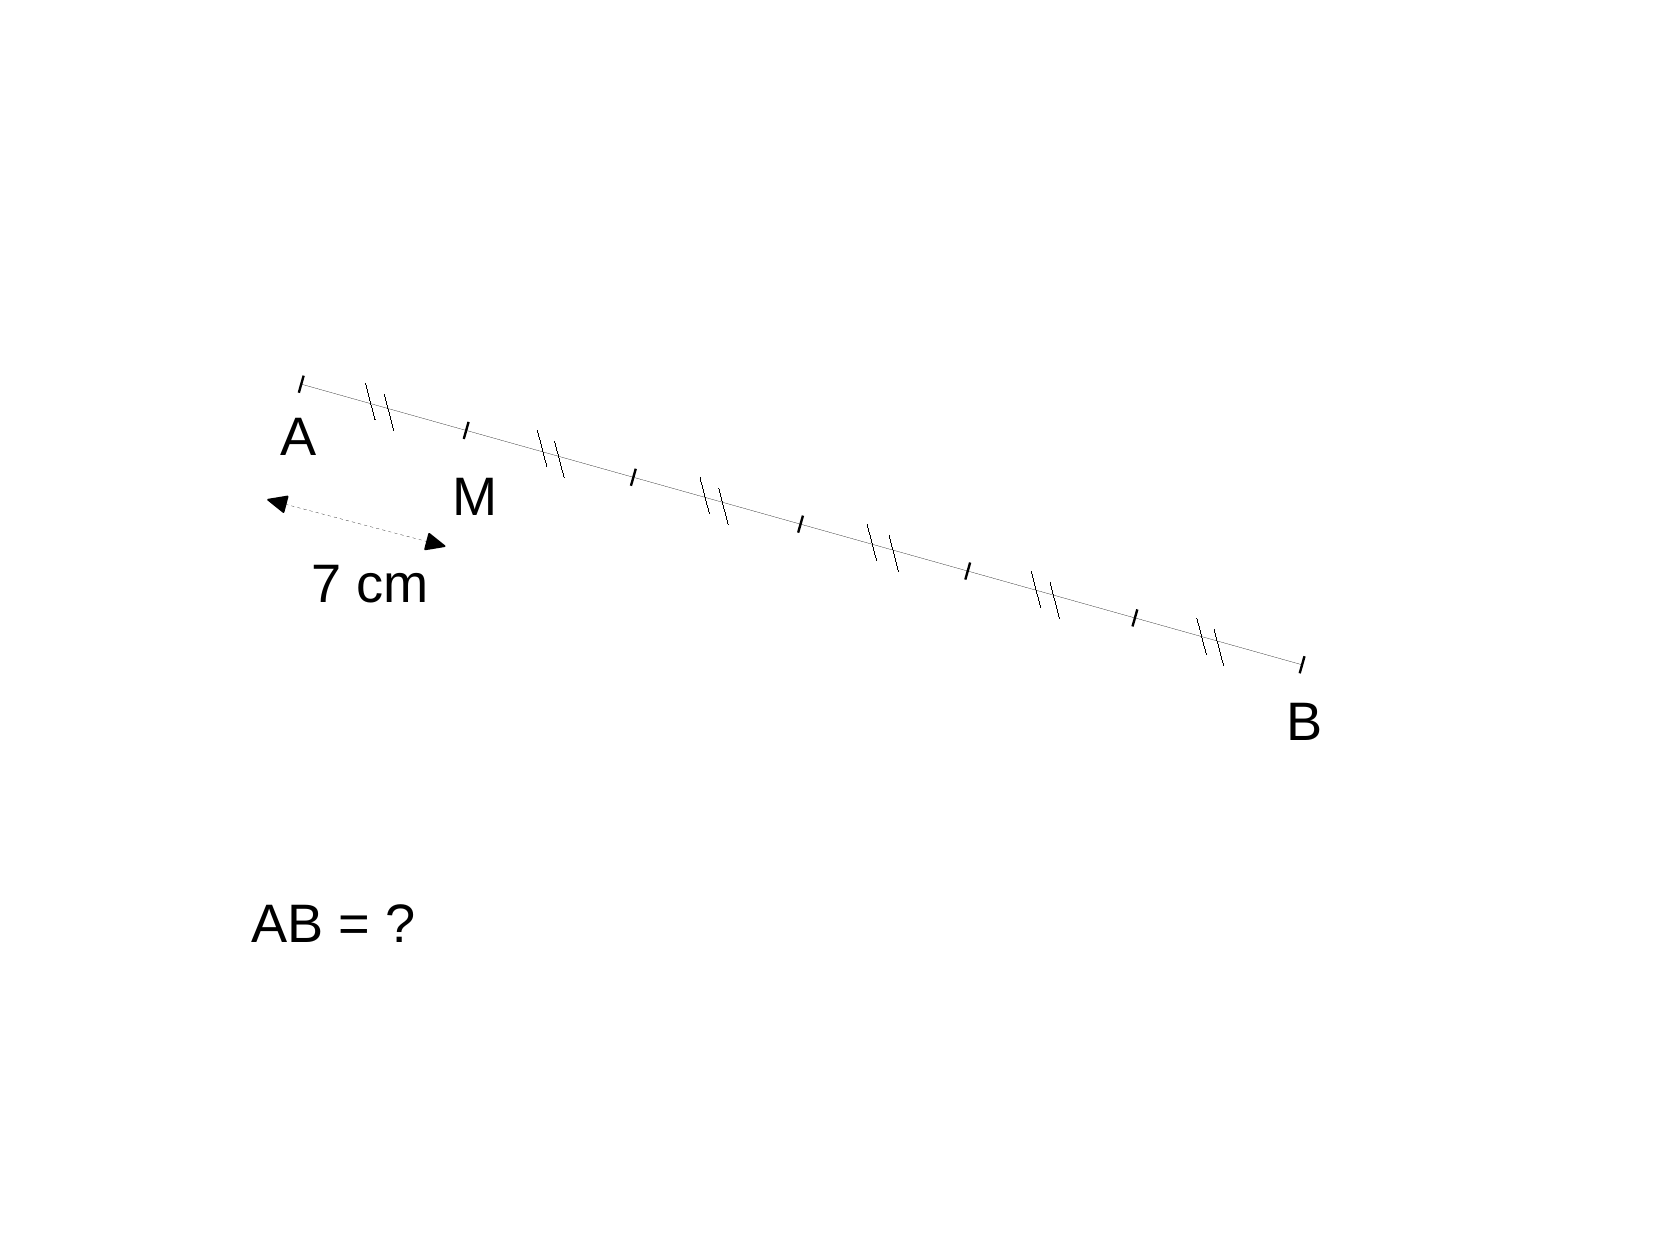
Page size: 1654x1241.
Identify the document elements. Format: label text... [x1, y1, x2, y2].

text_box B [1271, 683, 1382, 787]
text_box M [437, 458, 548, 562]
text_box A [265, 399, 376, 502]
text_box AB = ? [236, 885, 975, 962]
text_box 7 cm [281, 546, 455, 649]
